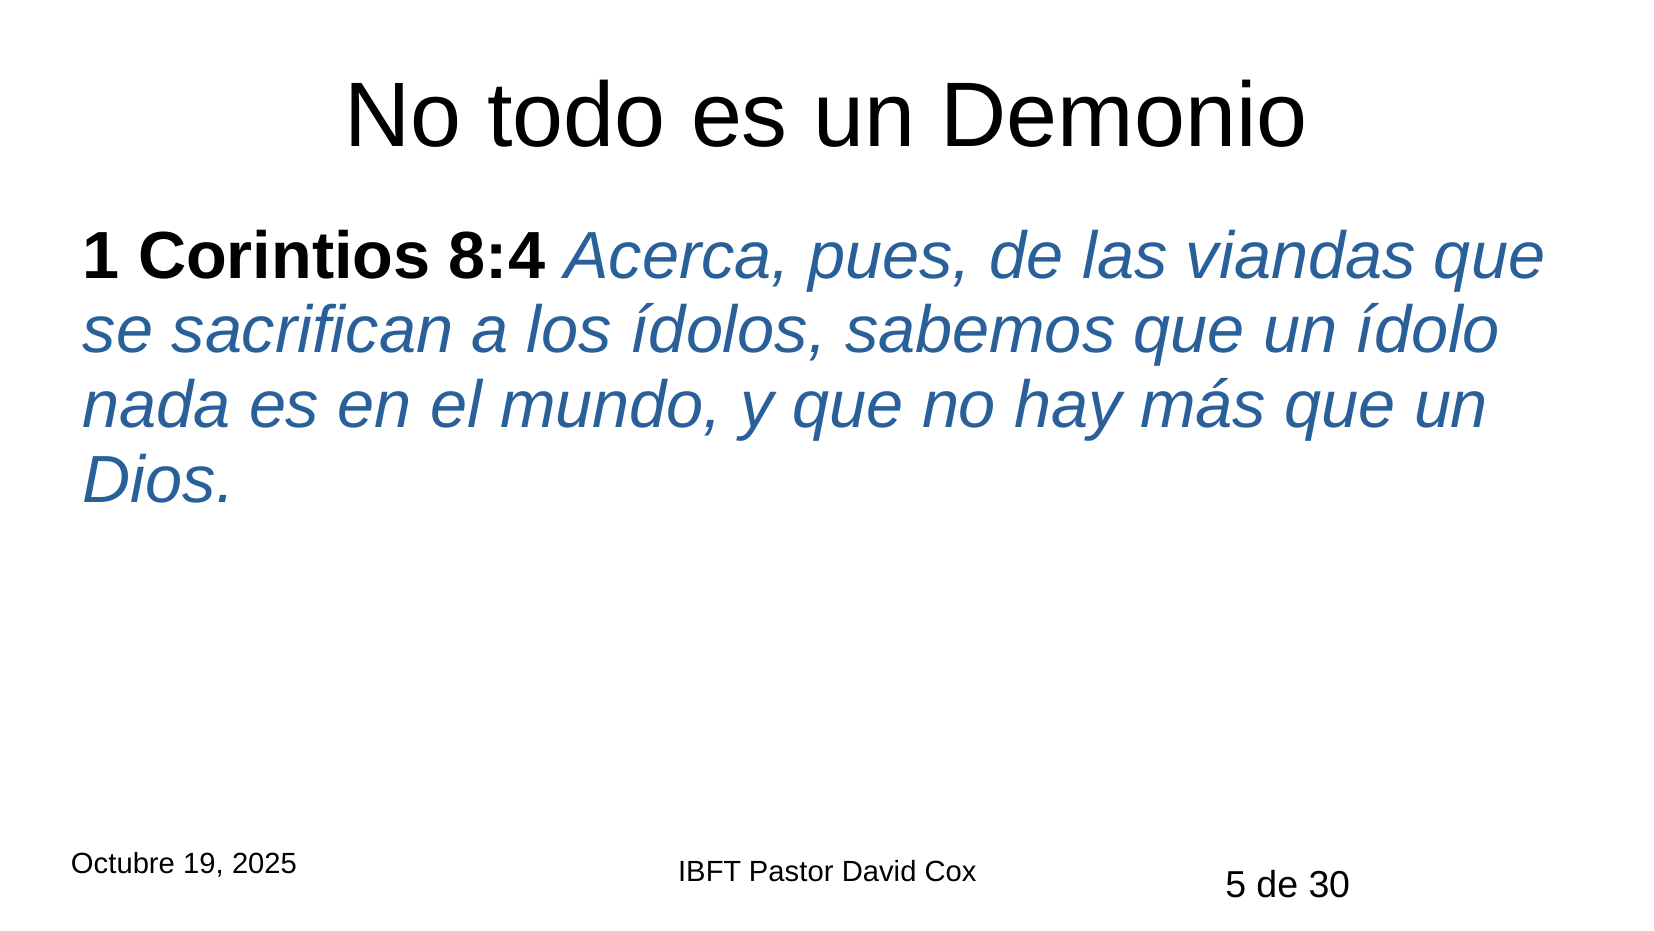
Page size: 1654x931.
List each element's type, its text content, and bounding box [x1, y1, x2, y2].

title No todo es un Demonio [82, 37, 1571, 193]
text_box IBFT Pastor David Cox [565, 847, 1090, 912]
text_box <number> de 30 [1210, 856, 1418, 931]
list 1 Corintios 8:4 Acerca, pues, de las viandas que se sacrifican a los ídolos, sabemos que un ídolo nada es en el mundo, y que no hay más que un Dios. [82, 217, 1571, 758]
text_box Octubre 19, 2025 [56, 806, 451, 922]
